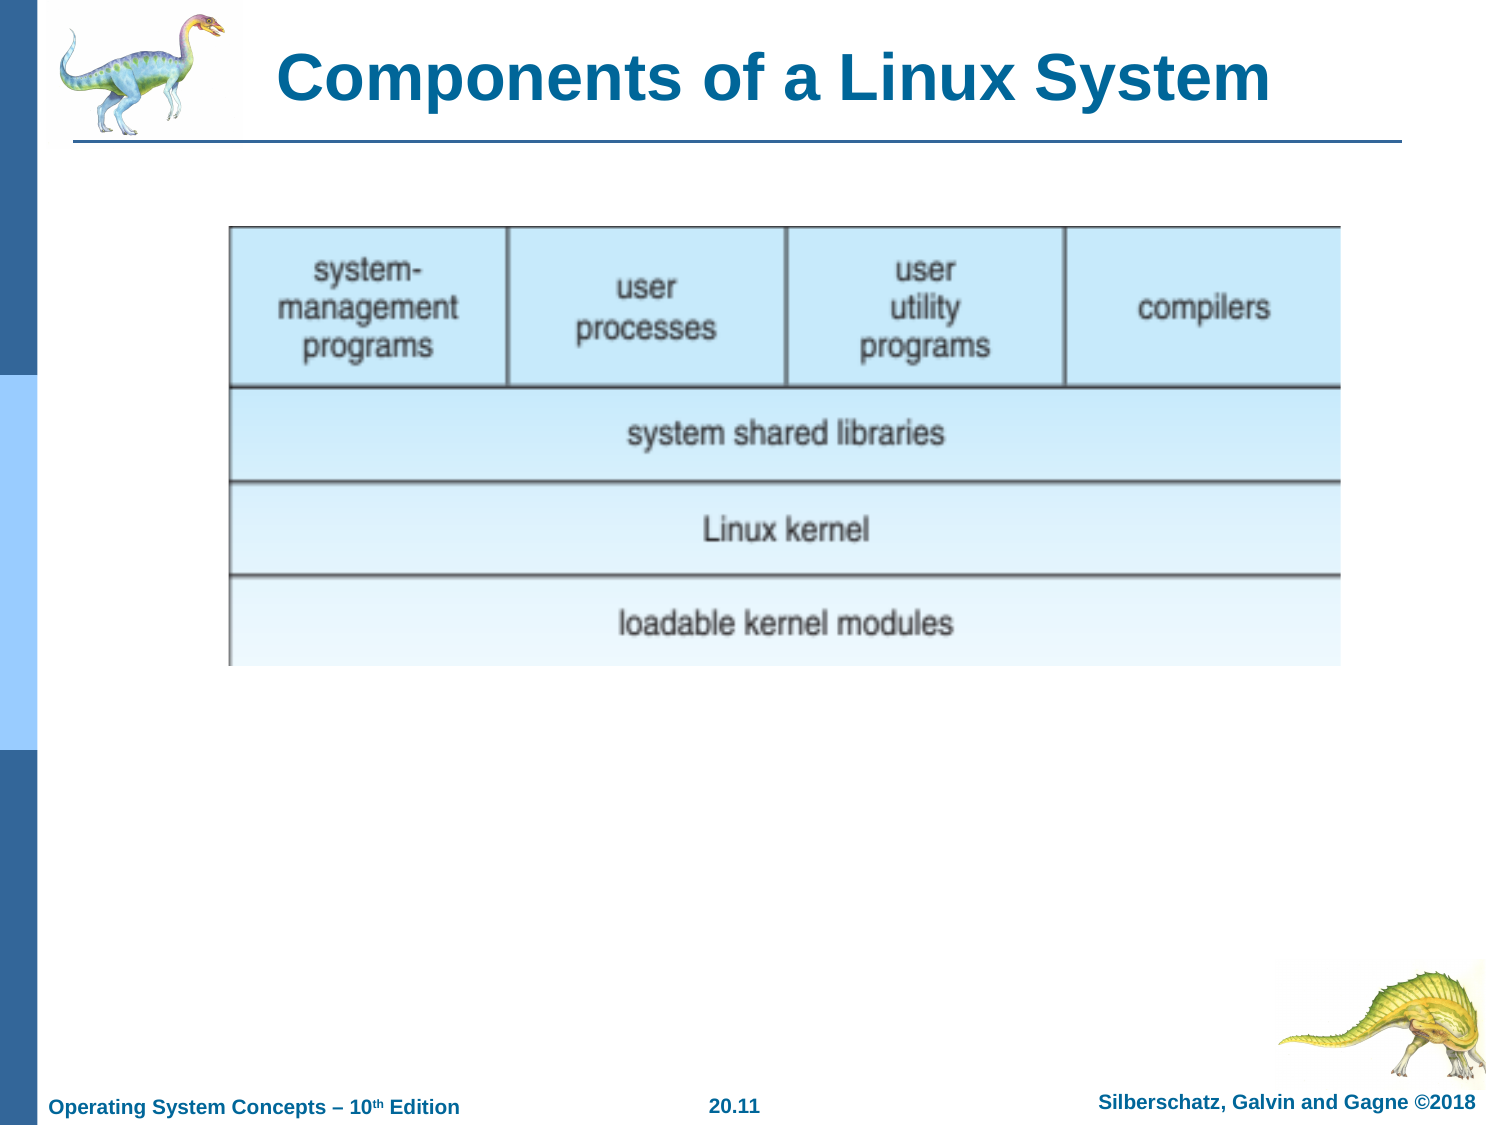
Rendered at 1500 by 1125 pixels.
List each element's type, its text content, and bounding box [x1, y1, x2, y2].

picture [228, 226, 1341, 666]
title Components of a Linux System [124, 26, 1425, 122]
picture [1415, 1094, 1423, 1099]
picture [1275, 959, 1486, 1090]
picture [46, 0, 243, 149]
